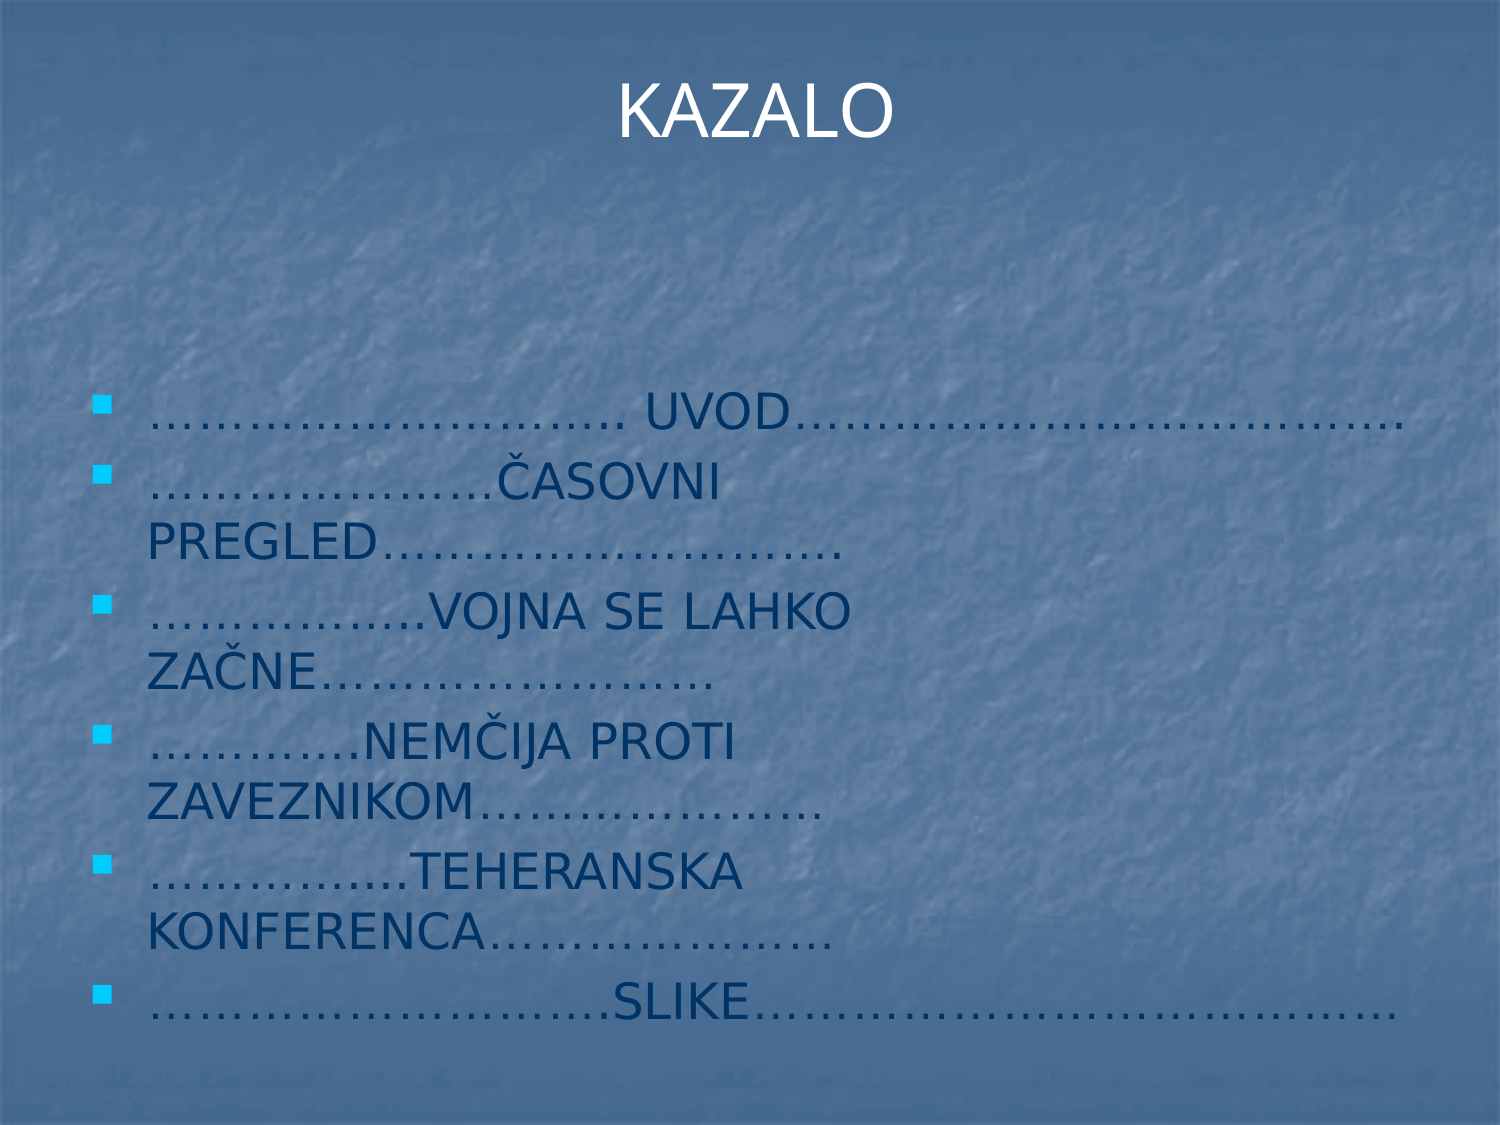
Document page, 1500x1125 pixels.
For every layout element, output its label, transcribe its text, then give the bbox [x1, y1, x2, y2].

picture [0, 0, 1500, 1125]
text_box KAZALO [312, 54, 1199, 208]
list ……………………….. UVOD………………………………. …………………ČASOVNI PREGLED………………………. ……………..VOJNA SE LAHKO ZAČNE…………………… ………….NEMČIJA PROTI ZAVEZNIKOM………………… …………....TEHERANSKA KONFERENCA………………… ……………………….SLIKE………………………………… [75, 231, 1425, 1071]
